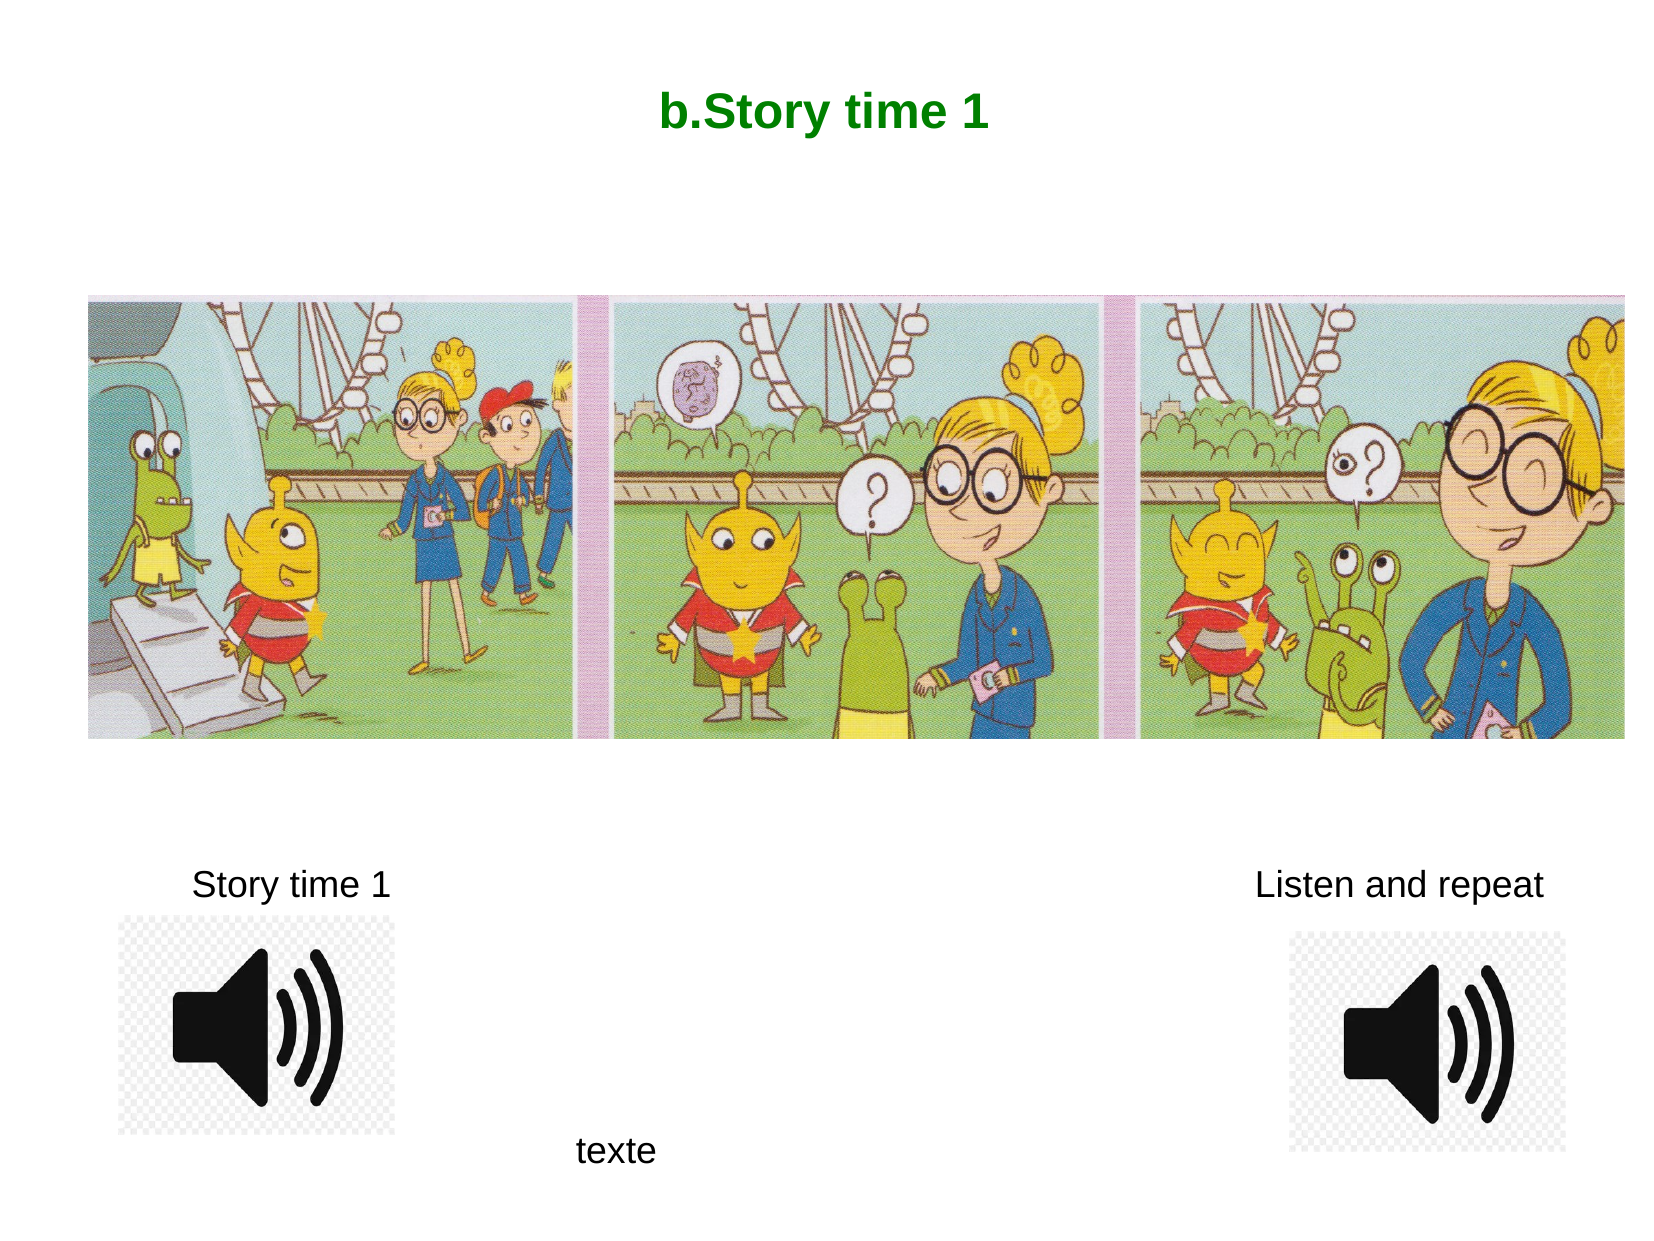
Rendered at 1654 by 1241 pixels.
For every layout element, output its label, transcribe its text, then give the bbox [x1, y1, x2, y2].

picture [118, 915, 395, 1136]
text_box texte [561, 1122, 672, 1179]
picture [1289, 931, 1566, 1152]
text_box b.Story time 1 [643, 75, 1004, 148]
picture [88, 295, 1625, 739]
text_box Story time 1 [176, 856, 406, 914]
text_box Listen and repeat [1240, 856, 1559, 914]
